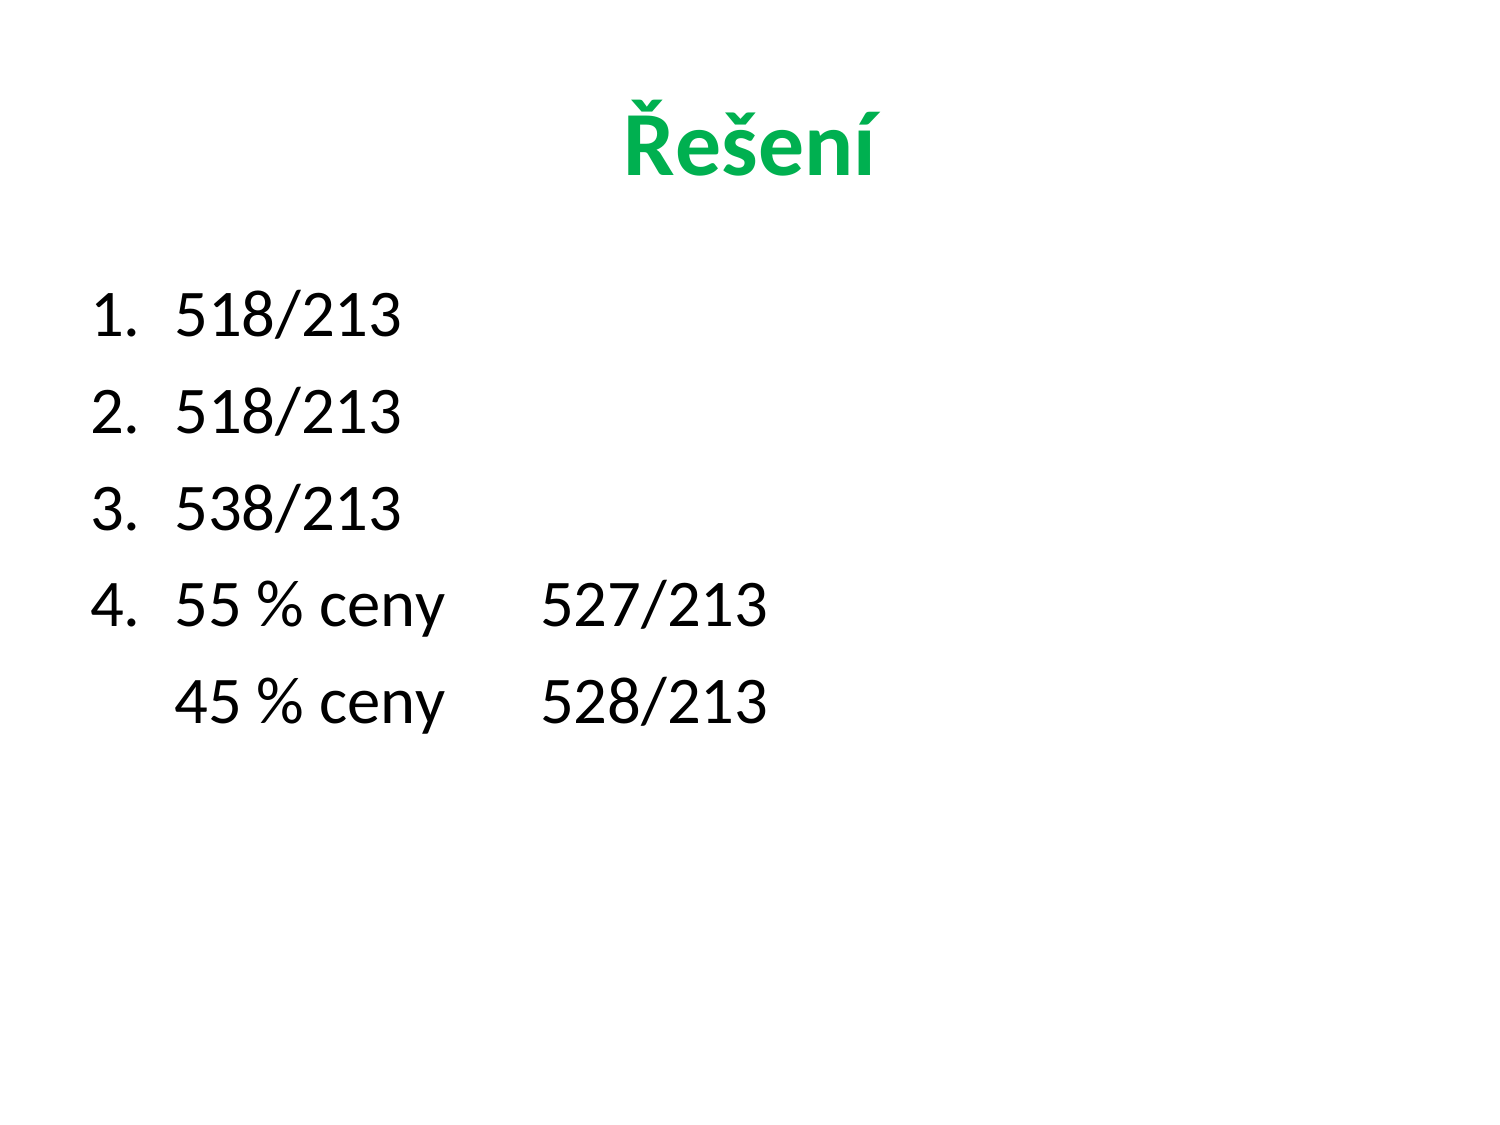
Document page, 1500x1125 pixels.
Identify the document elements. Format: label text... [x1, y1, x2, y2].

list 518/213 518/213 538/213 55 % ceny 527/213 45 % ceny 528/213 [75, 262, 1426, 1006]
title Řešení [75, 45, 1426, 233]
